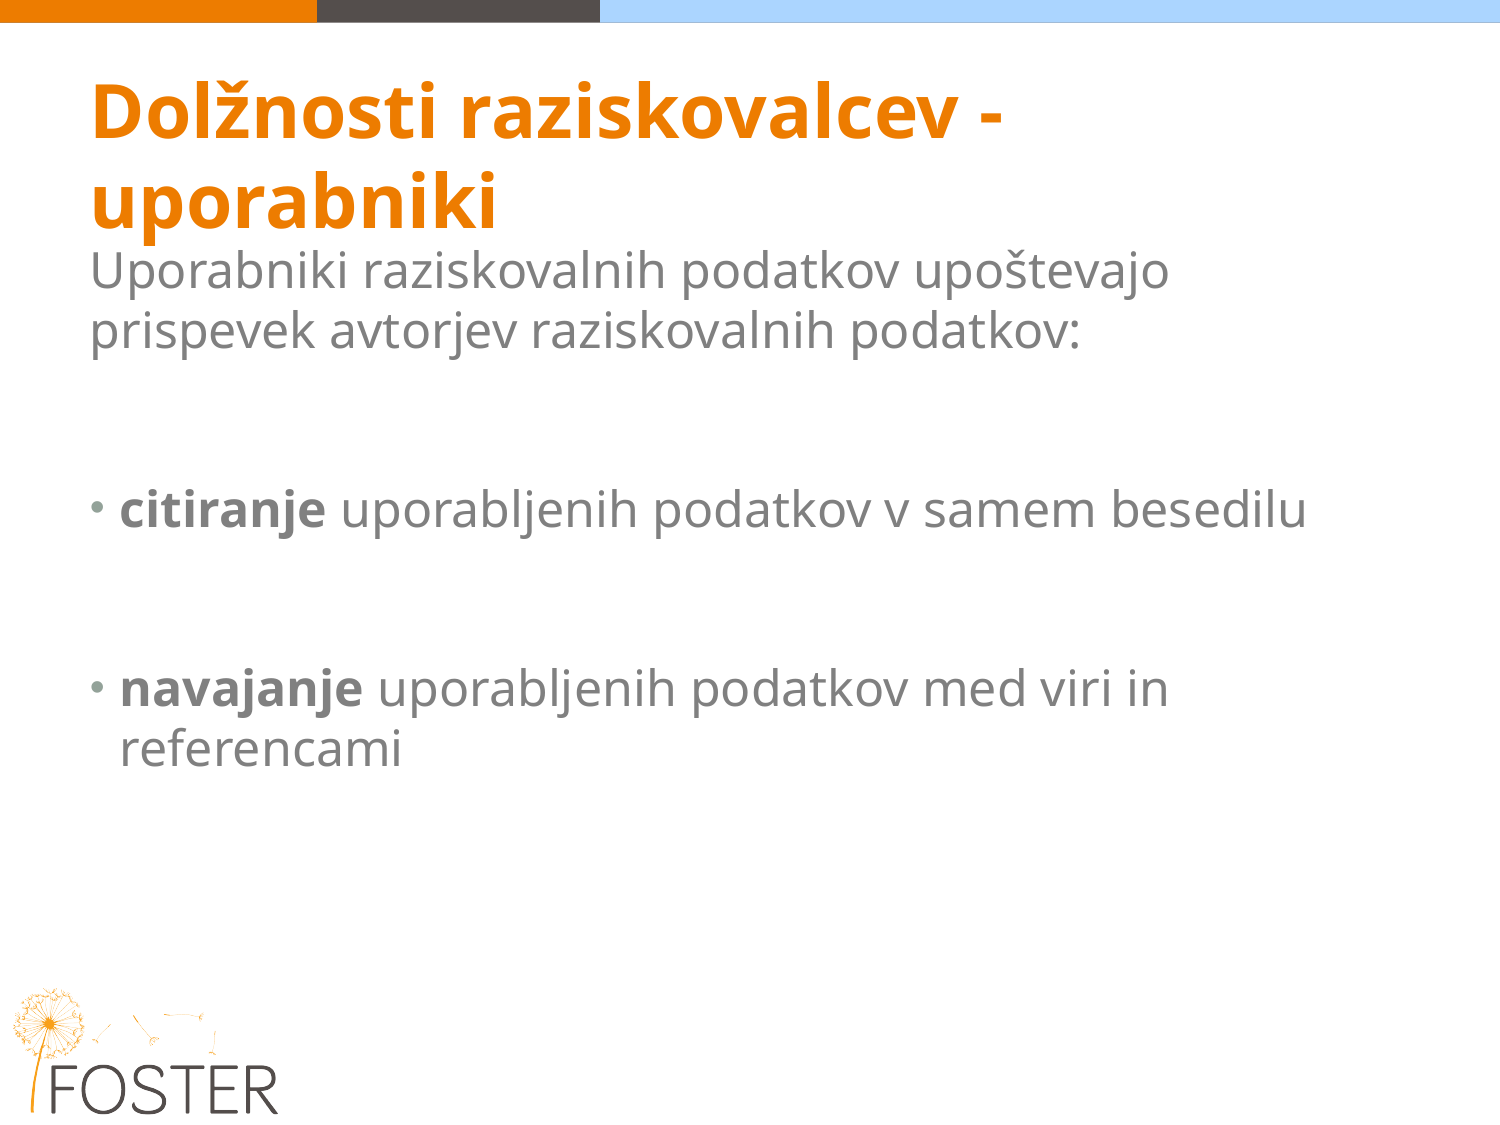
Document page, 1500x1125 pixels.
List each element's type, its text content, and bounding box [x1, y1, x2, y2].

picture [13, 988, 278, 1125]
title Dolžnosti raziskovalcev - uporabniki [75, 55, 1425, 219]
list Uporabniki raziskovalnih podatkov upoštevajo prispevek avtorjev raziskovalnih podatkov: citiranje uporabljenih podatkov v samem besedilu navajanje uporabljenih podatkov med viri in referencami [75, 230, 1425, 1031]
